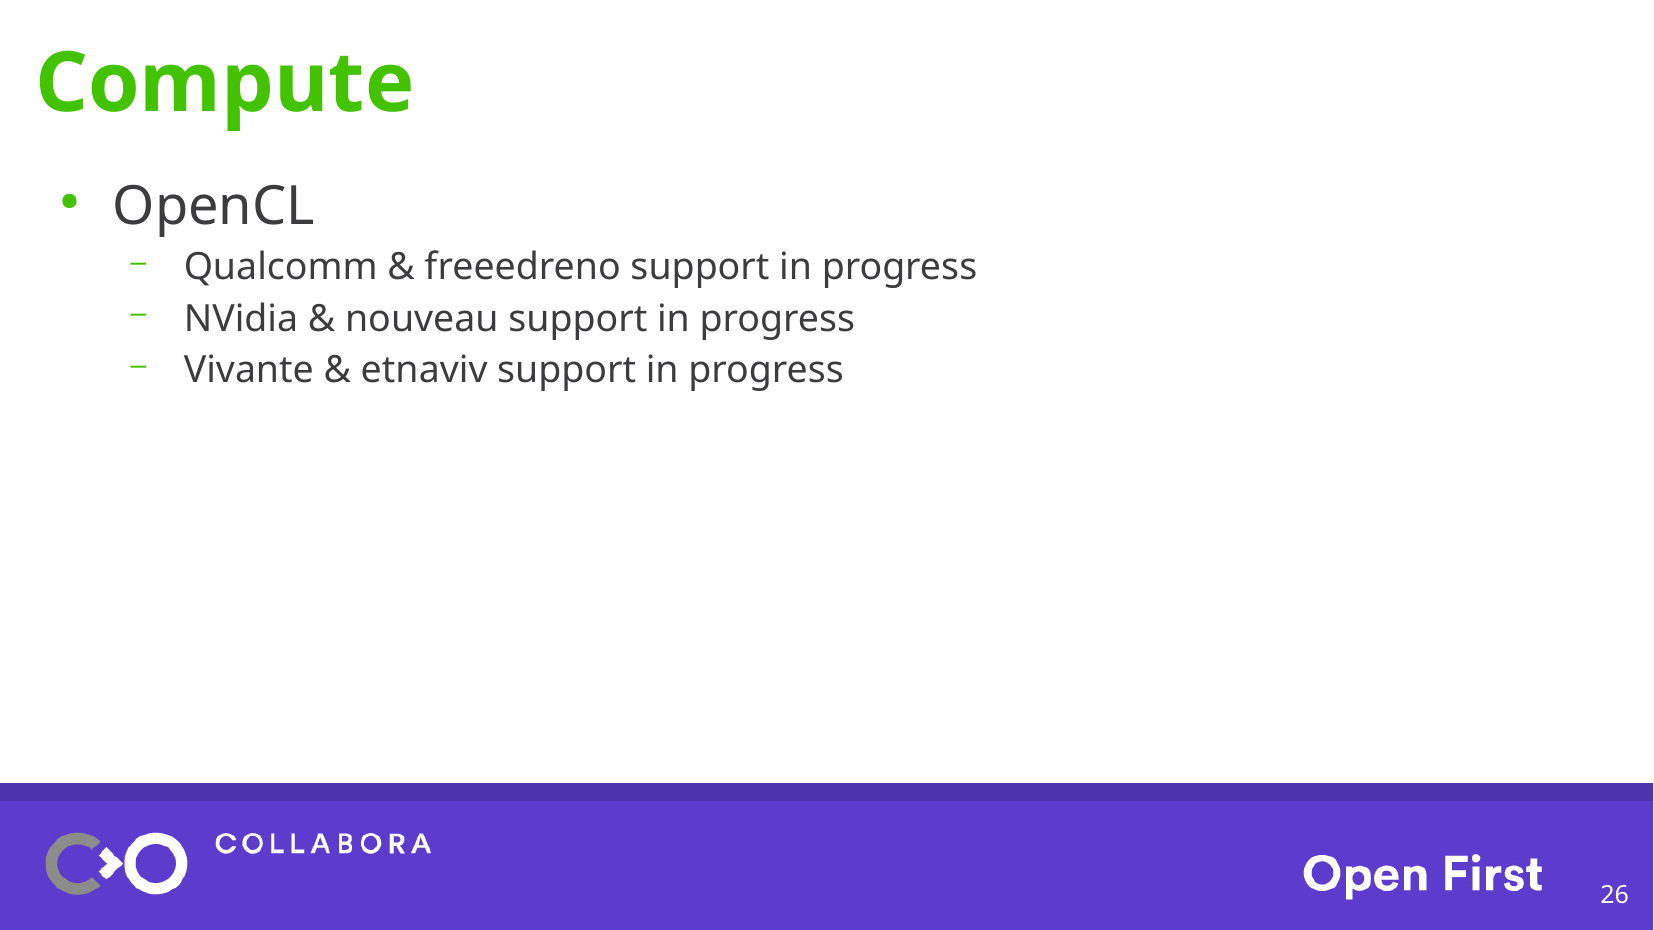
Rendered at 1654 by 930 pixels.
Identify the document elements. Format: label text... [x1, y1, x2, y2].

list OpenCL Qualcomm & freeedreno support in progress NVidia & nouveau support in progress Vivante & etnaviv support in progress [41, 160, 1614, 804]
title Compute [35, 28, 1608, 192]
picture [0, 0, 1654, 930]
